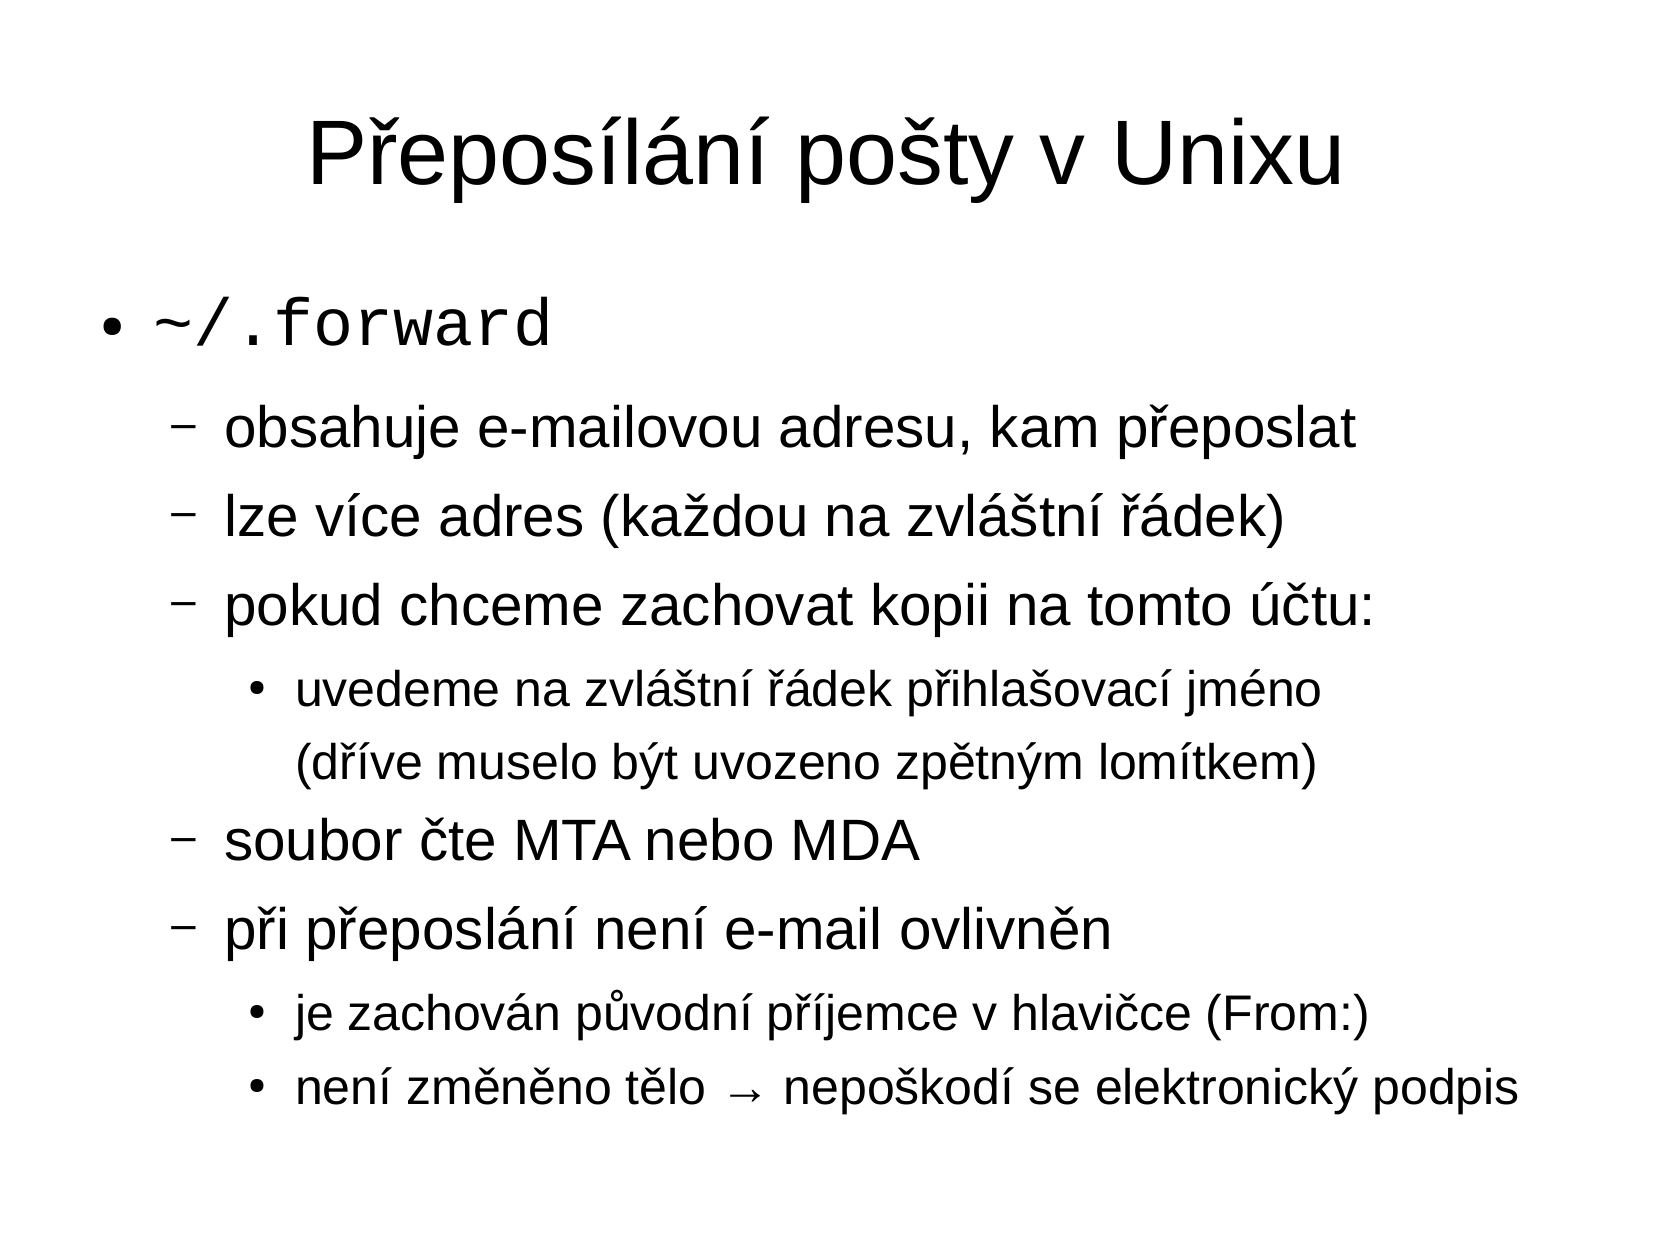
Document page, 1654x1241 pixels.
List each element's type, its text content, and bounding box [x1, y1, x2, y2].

list ~/.forward obsahuje e-mailovou adresu, kam přeposlat lze více adres (každou na zvláštní řádek) pokud chceme zachovat kopii na tomto účtu: uvedeme na zvláštní řádek přihlašovací jméno (dříve muselo být uvozeno zpětným lomítkem) soubor čte MTA nebo MDA při přeposlání není e-mail ovlivněn je zachován původní příjemce v hlavičce (From:) není změněno tělo → nepoškodí se elektronický podpis [82, 290, 1571, 1115]
title Přeposílání pošty v Unixu [82, 49, 1571, 257]
